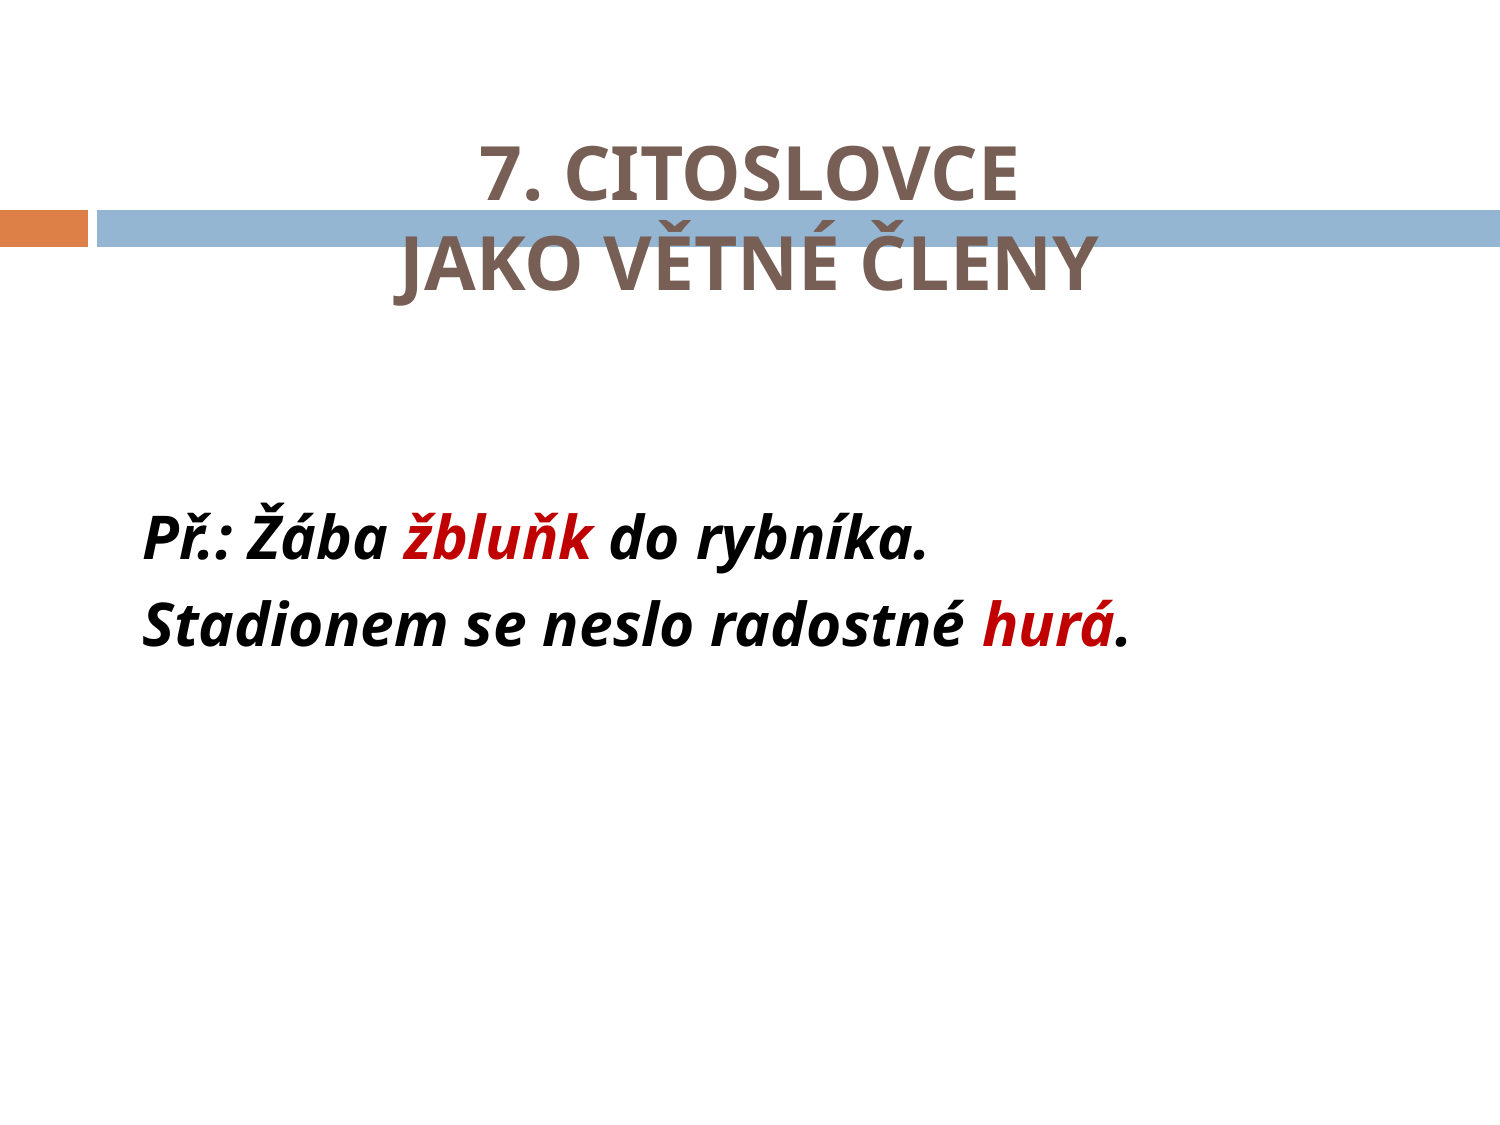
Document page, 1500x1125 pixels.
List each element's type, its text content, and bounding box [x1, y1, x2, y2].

title 7. CITOSLOVCE JAKO VĚTNÉ ČLENY [75, 45, 1426, 386]
list Př.: Žába žbluňk do rybníka. Stadionem se neslo radostné hurá. [75, 491, 1426, 1006]
